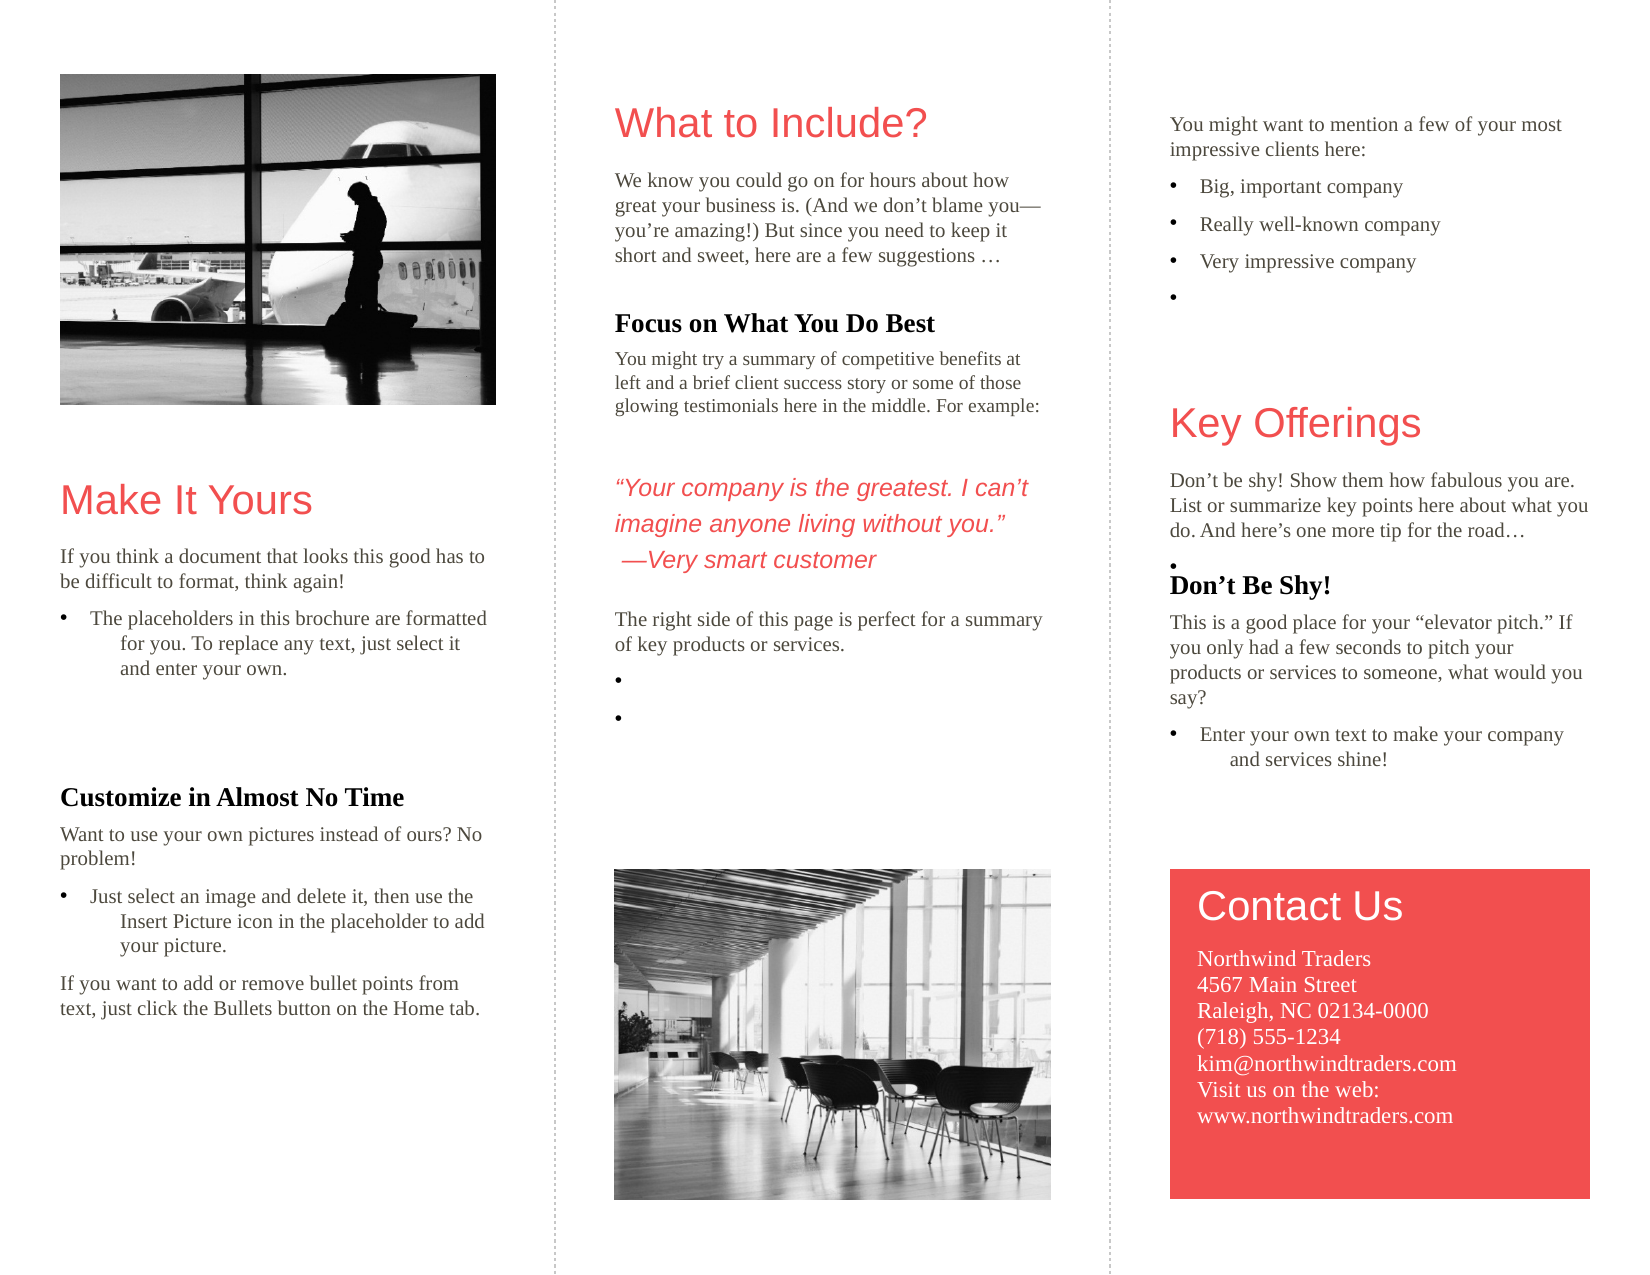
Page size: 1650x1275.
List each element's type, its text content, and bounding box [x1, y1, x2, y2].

list We know you could go on for hours about how great your business is. (And we don’t blame you—you’re amazing!) But since you need to keep it short and sweet, here are a few suggestions … [614, 166, 1051, 287]
list Focus on What You Do Best [614, 299, 1051, 339]
list The right side of this page is perfect for a summary of key products or services. [614, 605, 1051, 791]
picture [614, 869, 1051, 1200]
list Don’t be shy! Show them how fabulous you are. List or summarize key points here about what you do. And here’s one more tip for the road… [1169, 467, 1590, 560]
list You might try a summary of competitive benefits at left and a brief client success story or some of those glowing testimonials here in the middle. For example: [614, 346, 1051, 437]
list Customize in Almost No Time [60, 773, 496, 813]
list Contact Us [1197, 869, 1563, 929]
picture [60, 75, 496, 405]
list You might want to mention a few of your most impressive clients here: Big, important company Really well-known company Very impressive company [1169, 110, 1590, 370]
list Want to use your own pictures instead of ours? No problem! Just select an image and delete it, then use the Insert Picture icon in the placeholder to add your picture. If you want to add or remove bullet points from text, just click the Bullets button on the Home tab. [60, 820, 496, 1200]
list What to Include? [614, 70, 1051, 146]
list Make It Yours [60, 427, 496, 523]
list Don’t Be Shy! [1169, 560, 1590, 600]
list If you think a document that looks this good has to be difficult to format, think again! The placeholders in this brochure are formatted for you. To replace any text, just select it and enter your own. [60, 542, 496, 766]
list This is a good place for your “elevator pitch.” If you only had a few seconds to pitch your products or services to someone, what would you say? Enter your own text to make your company and services shine! [1169, 609, 1590, 842]
list Northwind Traders 4567 Main Street Raleigh, NC 02134-0000 (718) 555-1234 kim@northwindtraders.com Visit us on the web: www.northwindtraders.com [1197, 945, 1563, 1188]
list “Your company is the greatest. I can’t imagine anyone living without you.” —Very smart customer [614, 463, 1051, 575]
list Key Offerings [1169, 370, 1590, 446]
